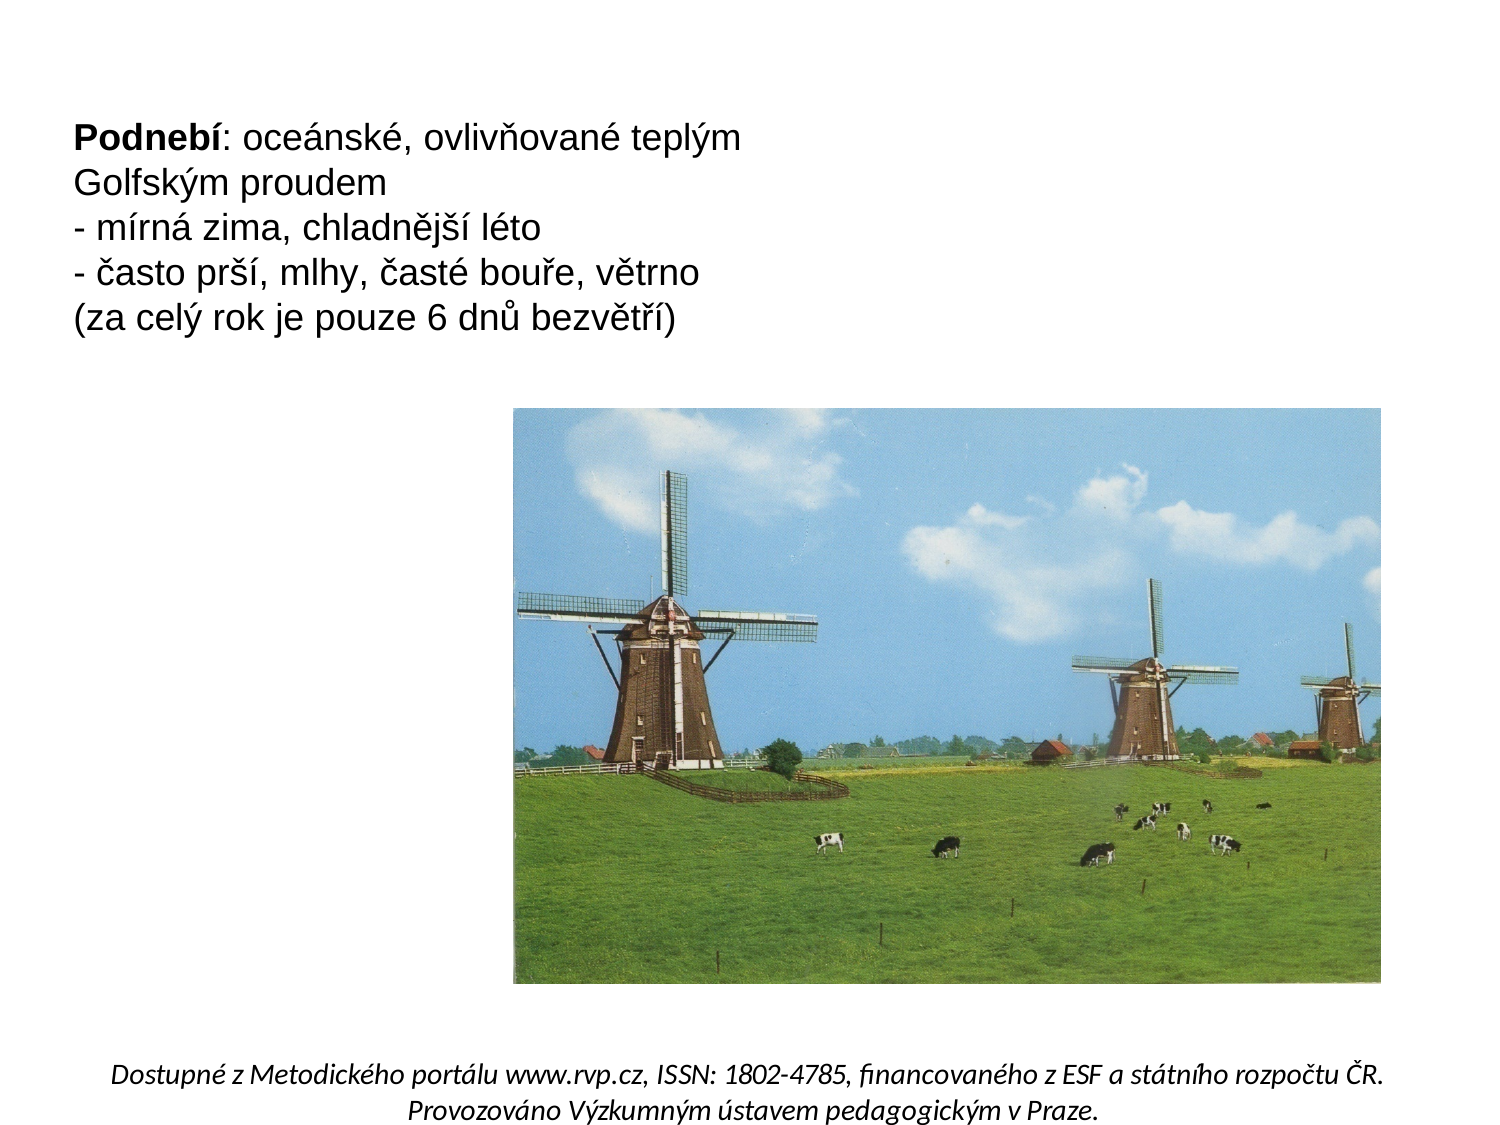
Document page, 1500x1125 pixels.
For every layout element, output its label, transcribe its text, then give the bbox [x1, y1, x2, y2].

picture [112, 1060, 1385, 1125]
text_box Podnebí: oceánské, ovlivňované teplým Golfským proudem - mírná zima, chladnější léto - často prší, mlhy, časté bouře, větrno (za celý rok je pouze 6 dnů bezvětří) [58, 105, 809, 346]
picture [513, 408, 1381, 984]
